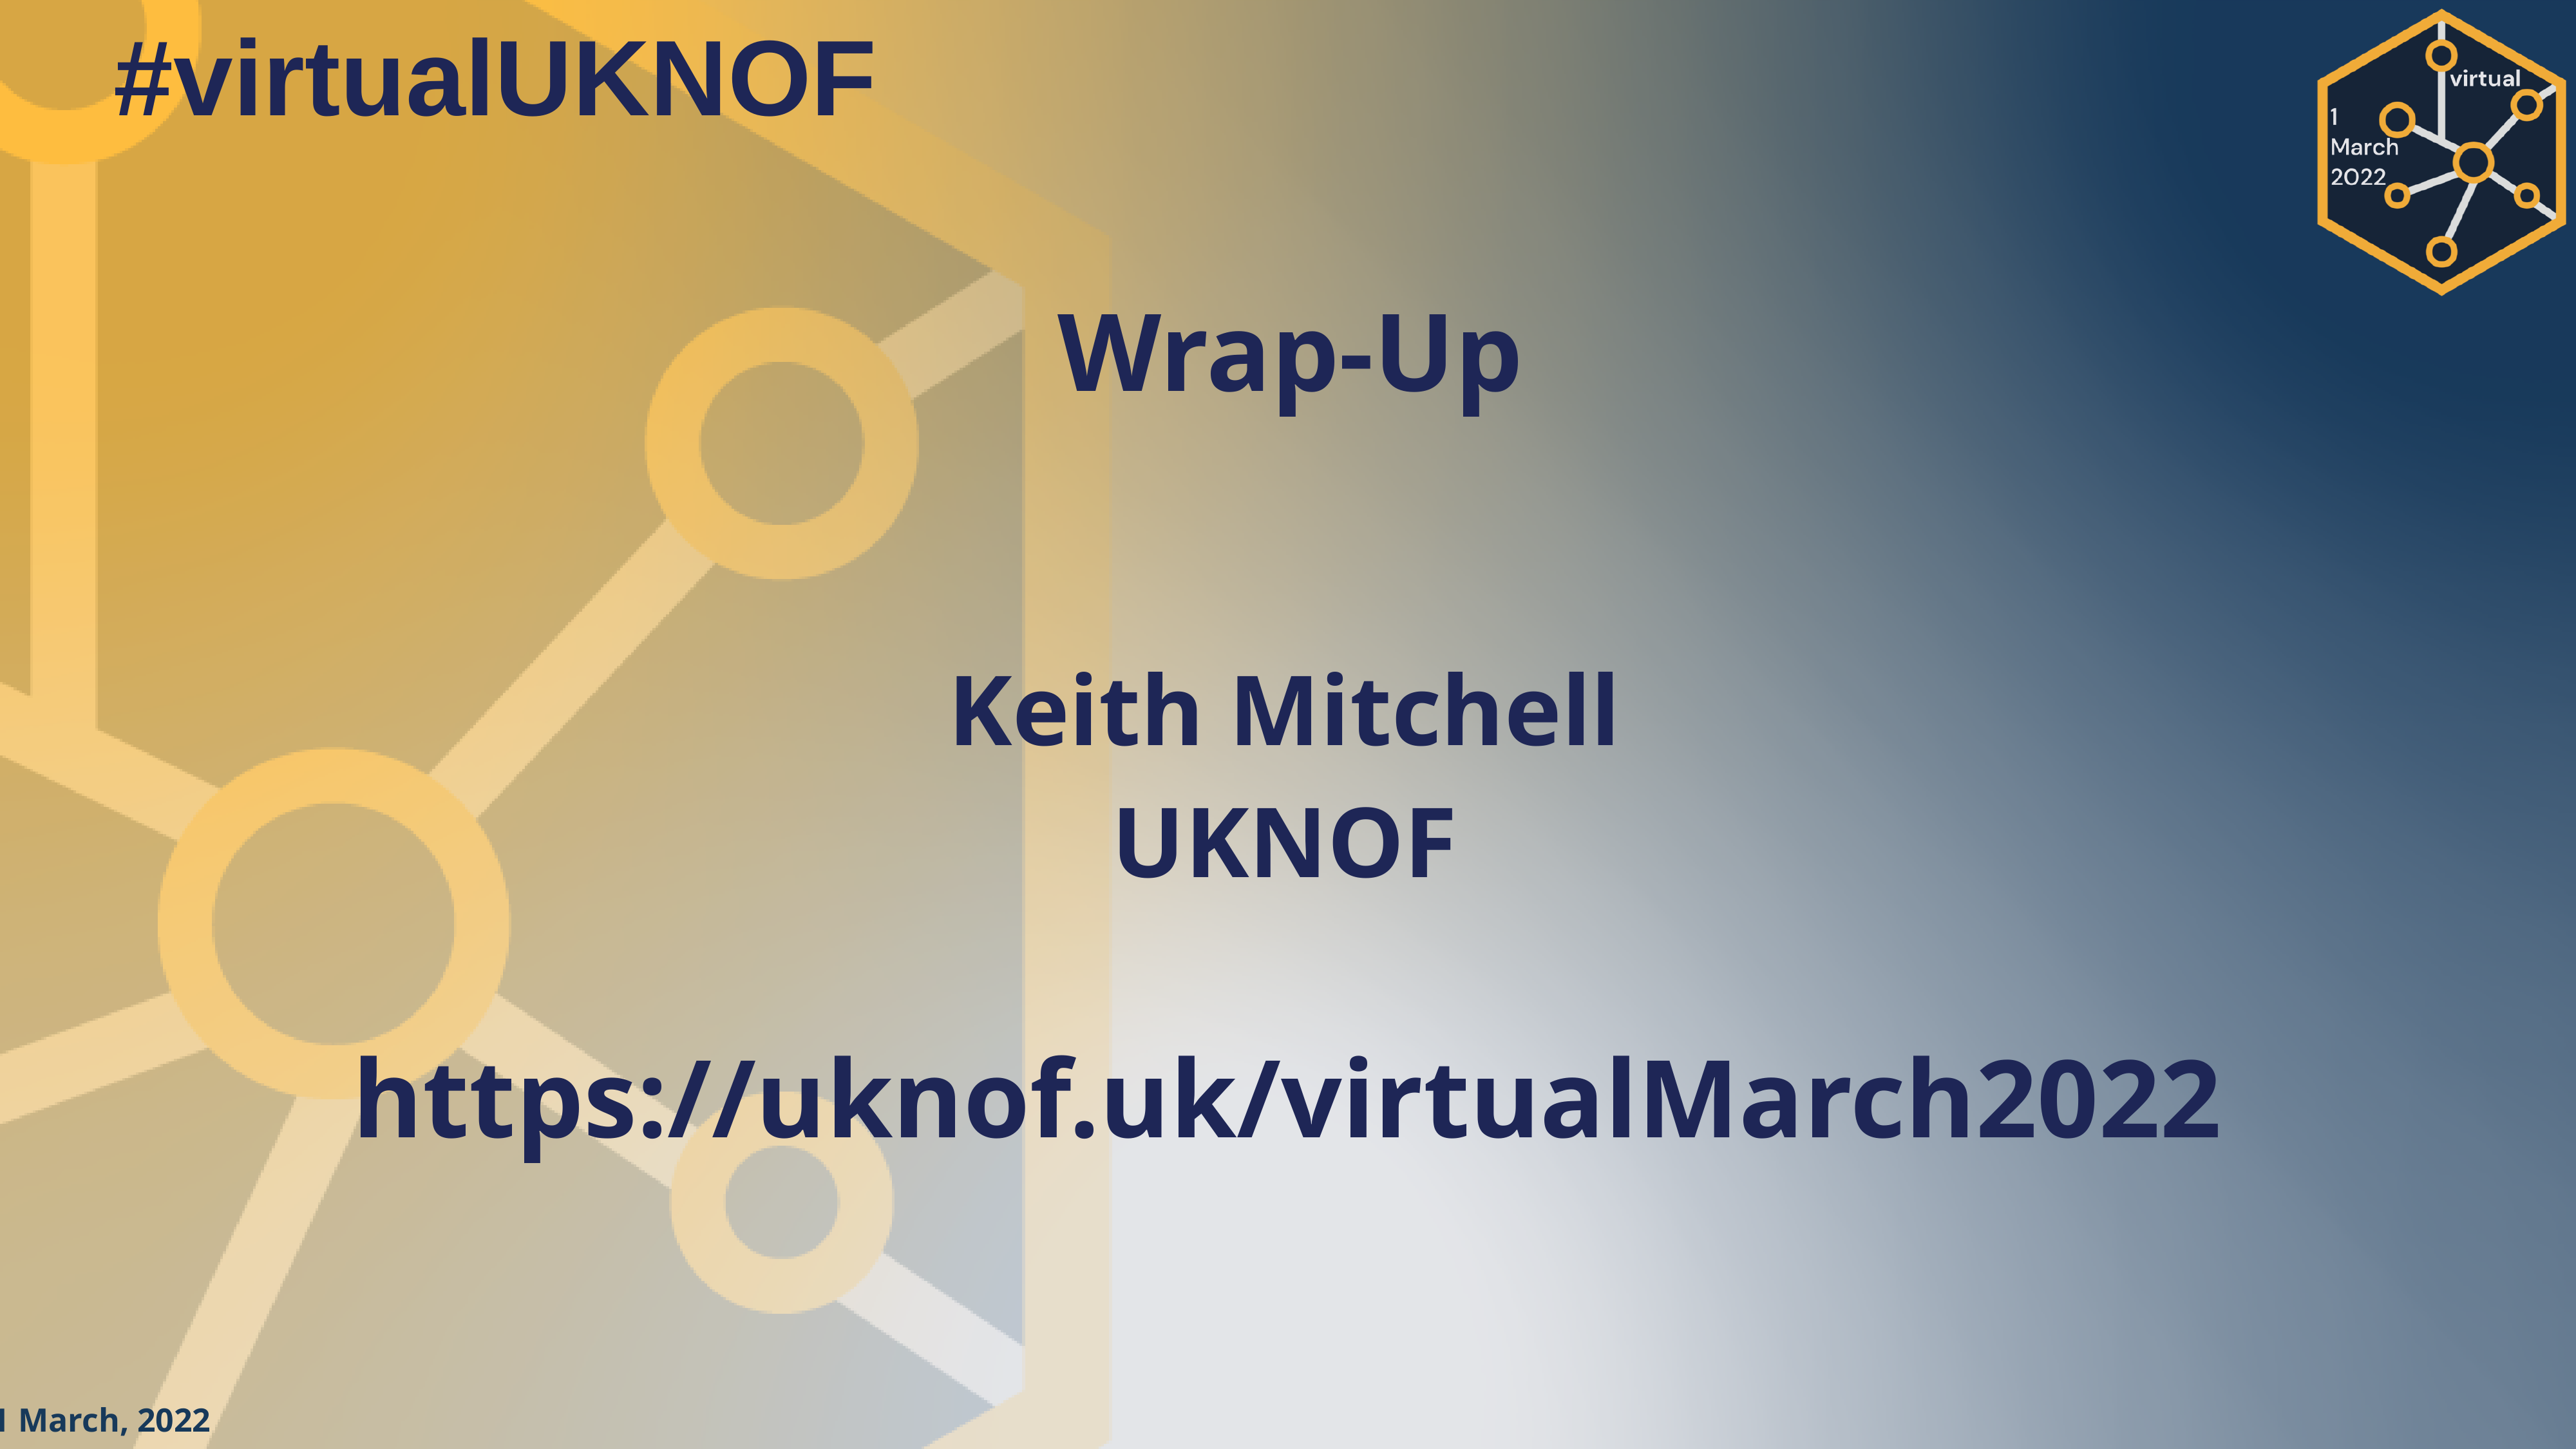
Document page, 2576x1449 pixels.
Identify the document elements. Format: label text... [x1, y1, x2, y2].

text_box #virtualUKNOF [108, 2, 884, 143]
text_box https://uknof.uk/virtualMarch2022 [343, 1023, 2233, 1170]
text_box Wrap-Up [1048, 278, 1533, 424]
picture [0, 0, 2576, 1449]
text_box Keith Mitchell UKNOF [860, 637, 1710, 911]
